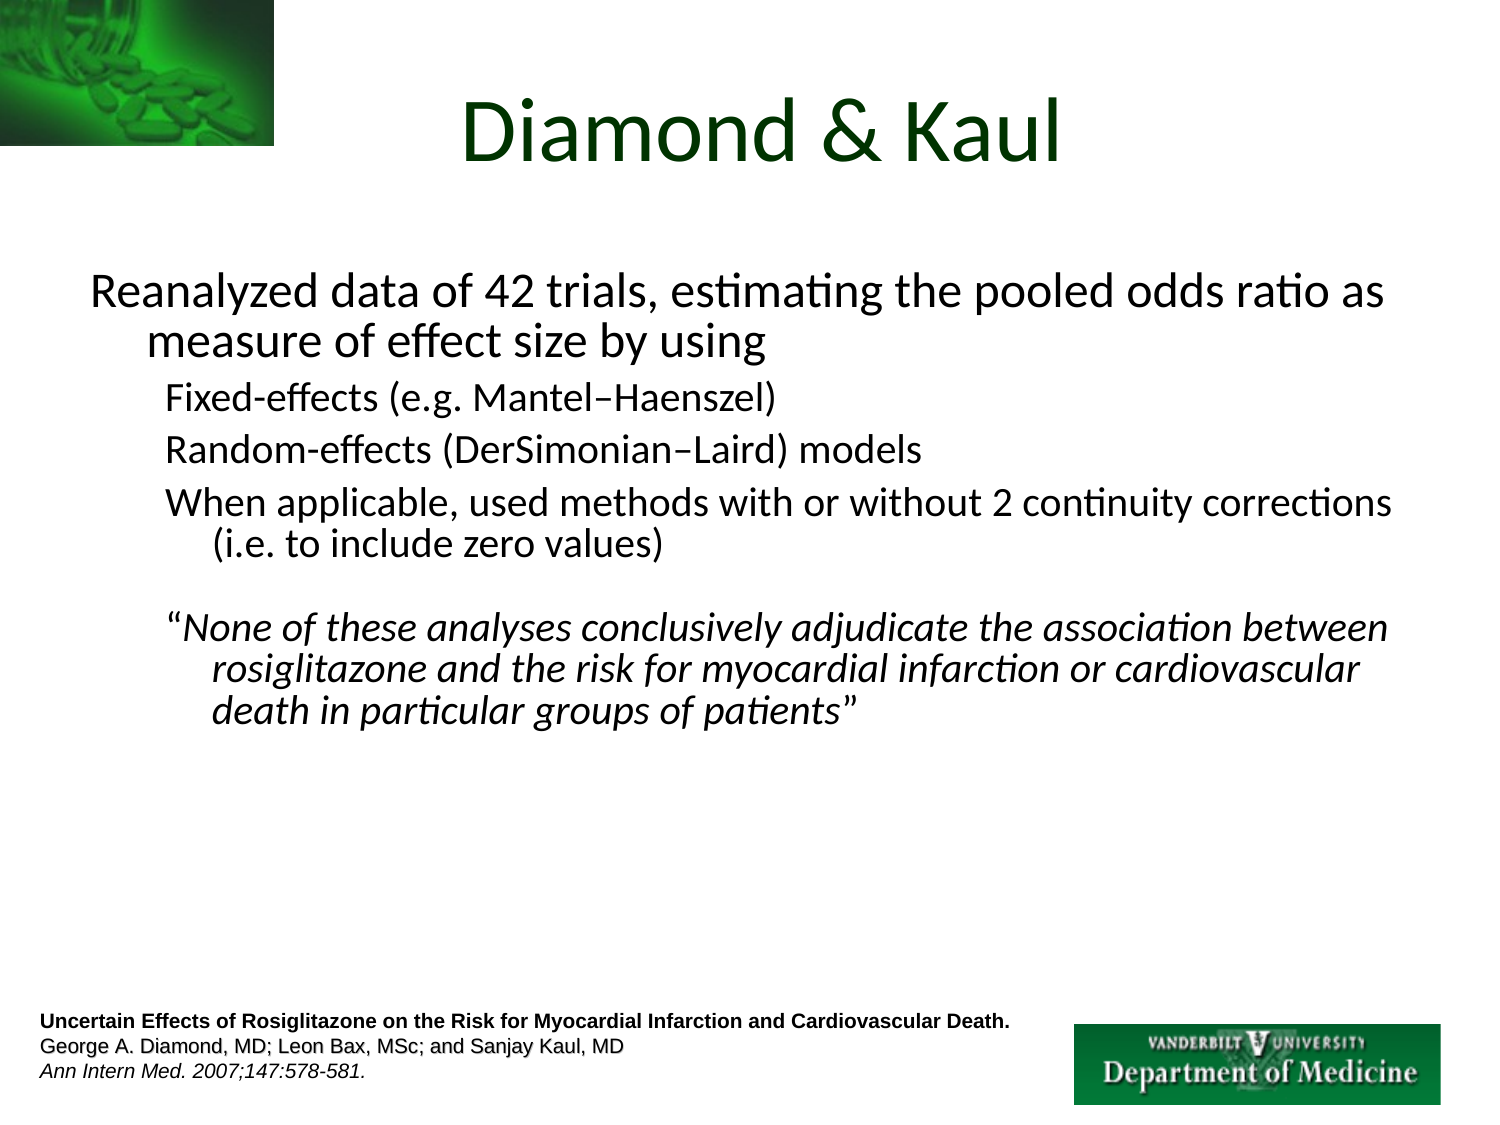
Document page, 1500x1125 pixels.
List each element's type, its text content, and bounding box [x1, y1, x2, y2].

picture [1074, 1024, 1441, 1105]
list Reanalyzed data of 42 trials, estimating the pooled odds ratio as measure of effect size by using Fixed-effects (e.g. Mantel–Haenszel) Random-effects (DerSimonian–Laird) models When applicable, used methods with or without 2 continuity corrections (i.e. to include zero values) “None of these analyses conclusively adjudicate the association between rosiglitazone and the risk for myocardial infarction or cardiovascular death in particular groups of patients” [75, 262, 1426, 1006]
text_box Uncertain Effects of Rosiglitazone on the Risk for Myocardial Infarction and Cardiovascular Death. George A. Diamond, MD; Leon Bax, MSc; and Sanjay Kaul, MD Ann Intern Med. 2007;147:578-581. [24, 999, 1088, 1091]
title Diamond & Kaul [149, 45, 1375, 233]
picture [0, 0, 274, 146]
